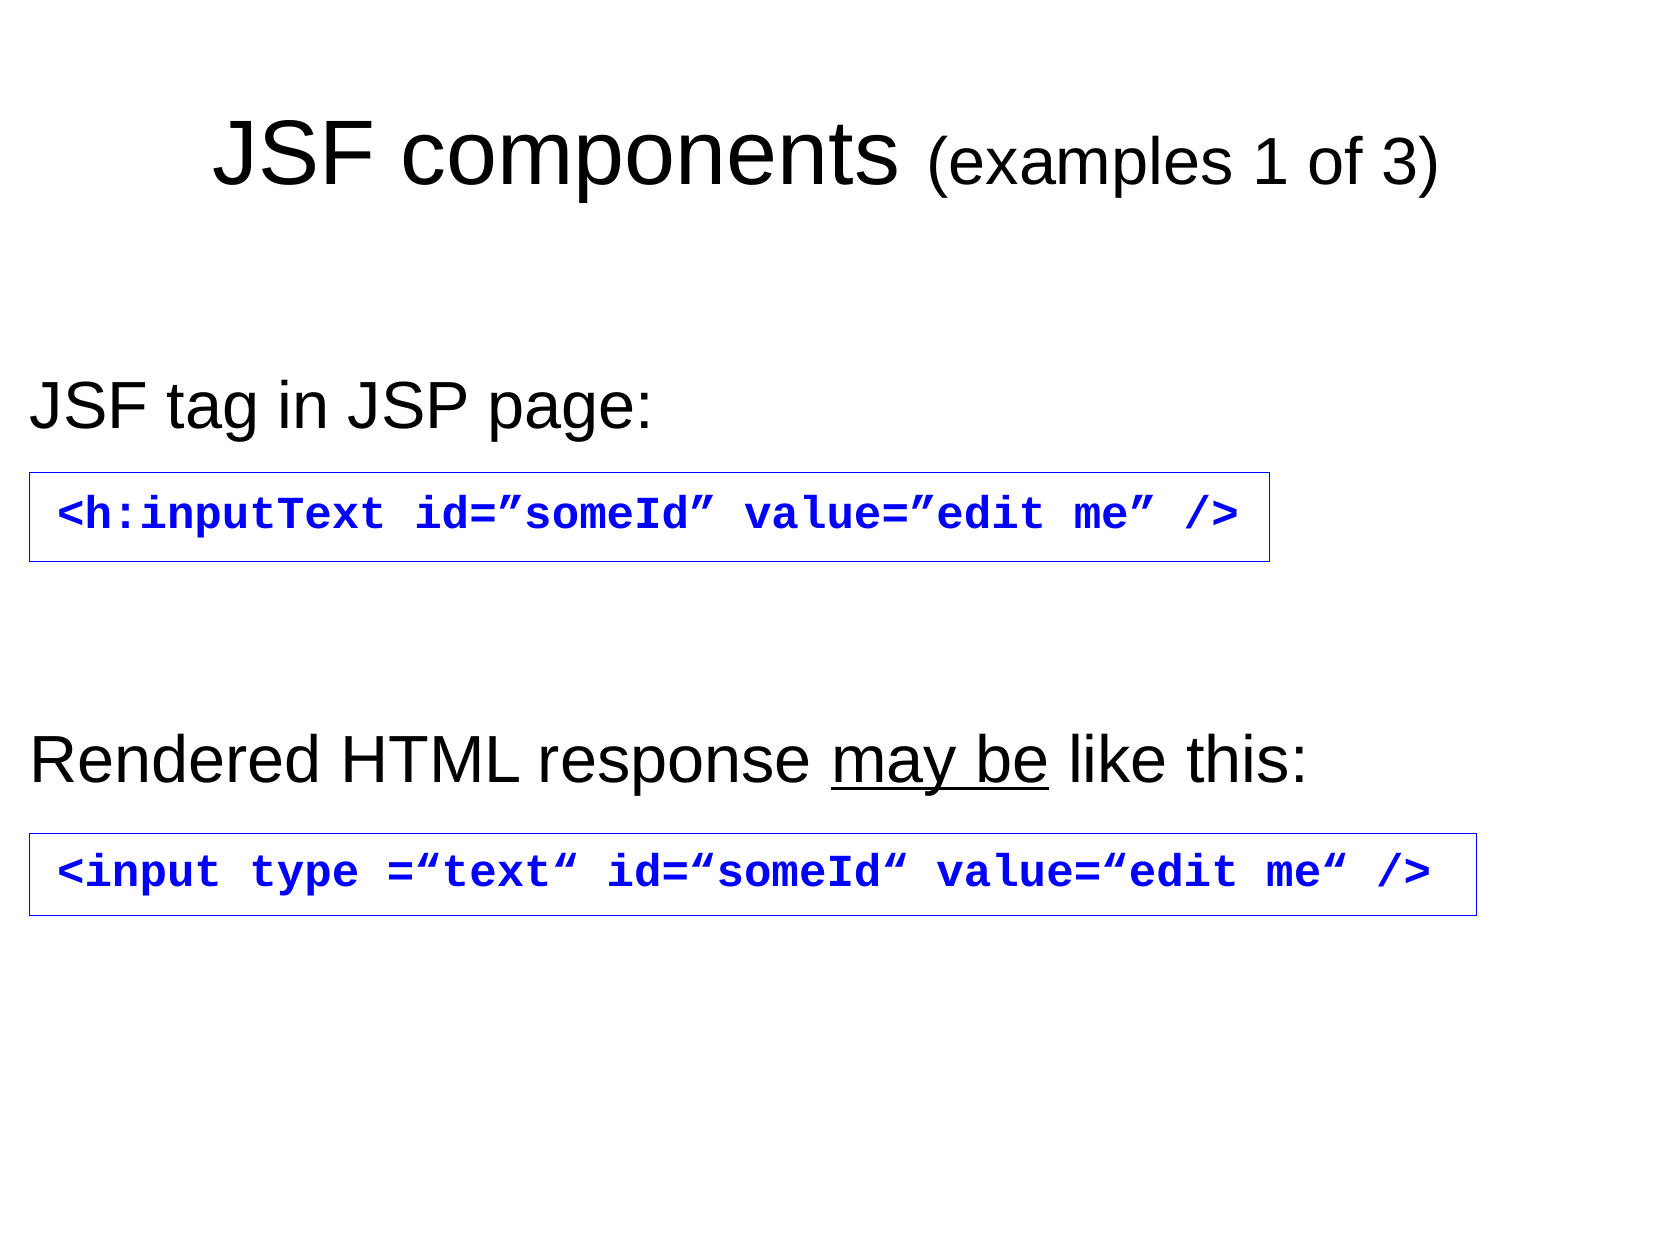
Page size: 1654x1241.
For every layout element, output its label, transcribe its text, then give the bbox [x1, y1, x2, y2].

text_box JSF tag in JSP page: [29, 368, 684, 443]
title JSF components (examples 1 of 3) [82, 49, 1571, 257]
text_box <input type =“text“ id=“someId“ value=“edit me“ /> [29, 833, 1477, 916]
subtitle <h:inputText id=”someId” value=”edit me” /> [29, 472, 1270, 562]
text_box Rendered HTML response may be like this: [29, 722, 1339, 798]
